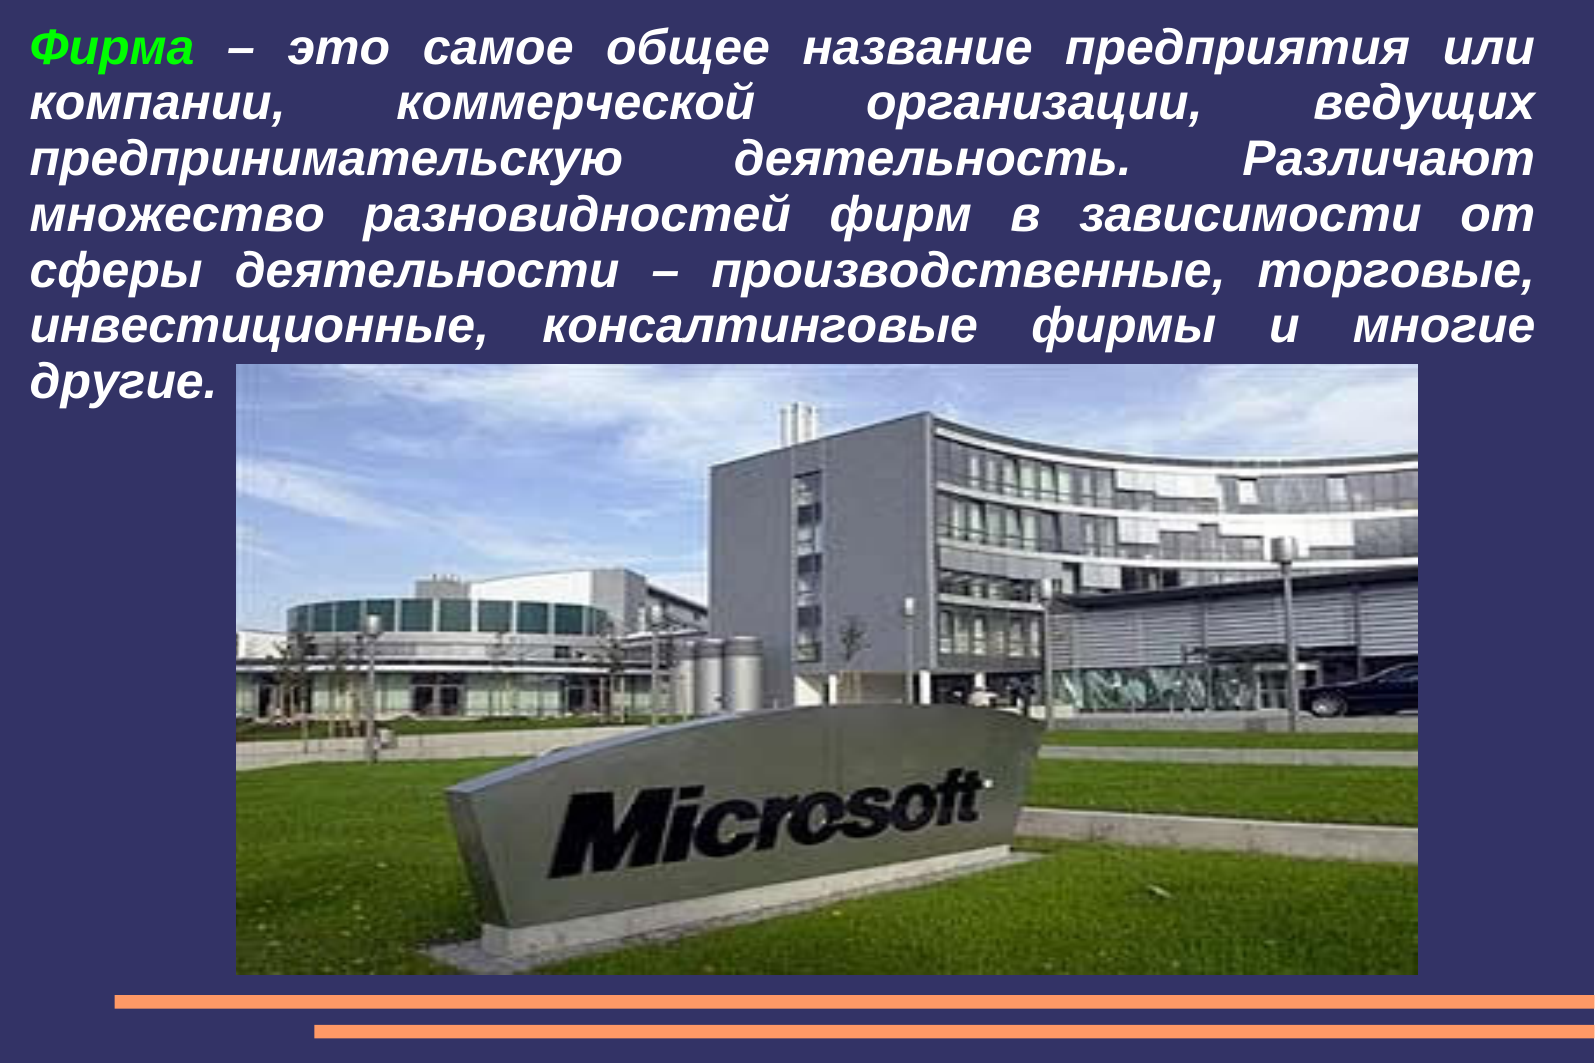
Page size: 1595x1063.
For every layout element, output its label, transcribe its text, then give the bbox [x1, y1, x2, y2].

picture [236, 364, 1418, 975]
title Фирма – это самое общее название предприятия или компании, коммерческой организации, ведущих предпринимательскую деятельность. Различают множество разновидностей фирм в зависимости от сферы деятельности – производственные, торговые, инвестиционные, консалтинговые фирмы и многие другие. [29, 18, 1536, 410]
